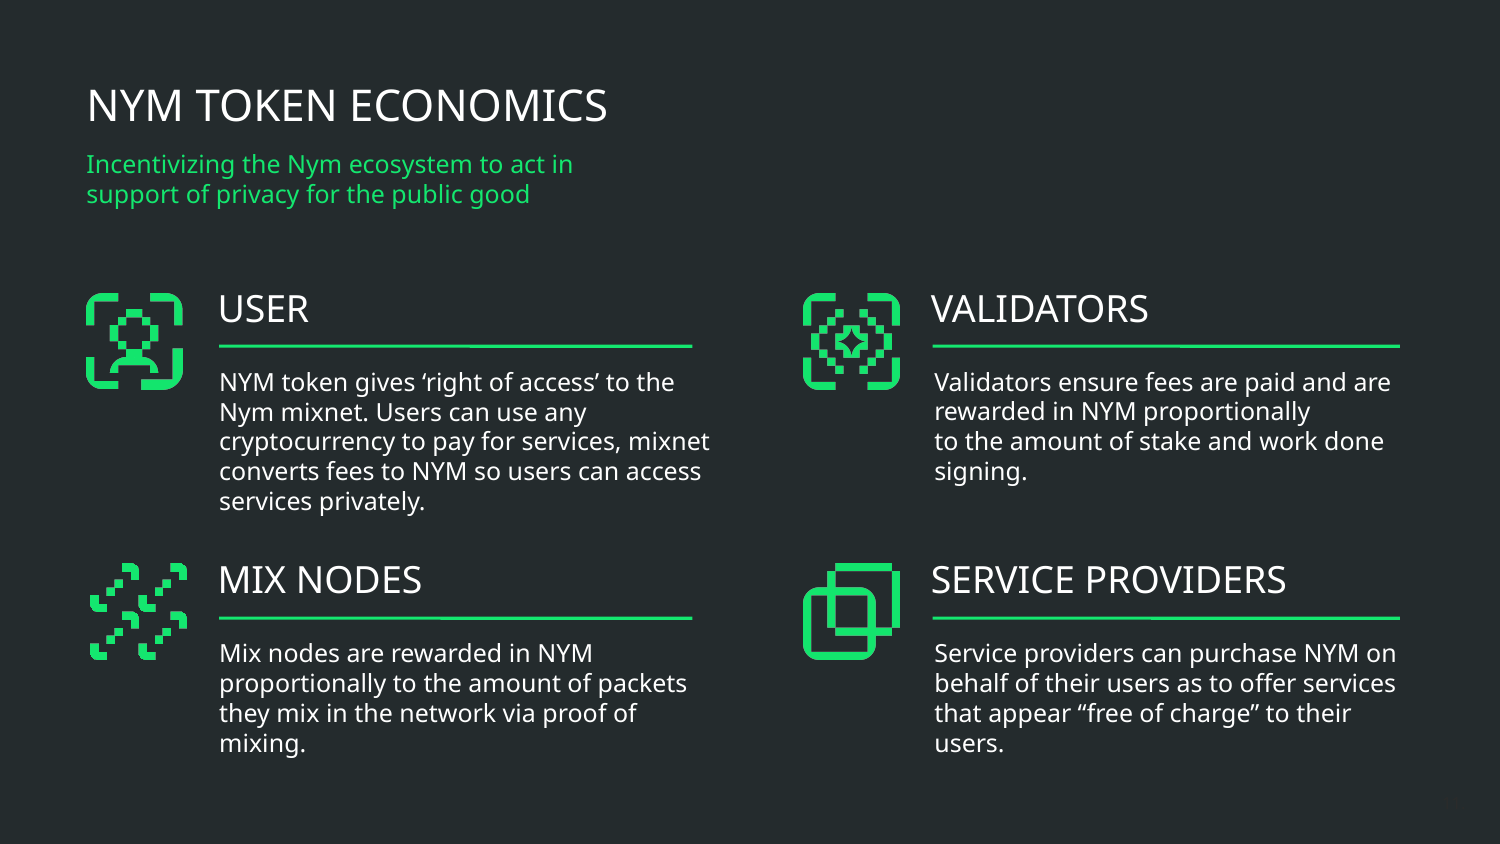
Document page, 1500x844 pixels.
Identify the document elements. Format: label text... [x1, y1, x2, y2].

text_box USER [217, 284, 425, 330]
text_box NYM token gives ‘right of access’ to the Nym mixnet. Users can use any cryptocurrency to pay for services, mixnet converts fees to NYM so users can access services privately. [219, 366, 717, 516]
picture [803, 563, 900, 660]
text_box Service providers can purchase NYM on behalf of their users as to offer services that appear “free of charge” to their users. [934, 637, 1413, 758]
text_box Validators ensure fees are paid and are rewarded in NYM proportionally to the amount of stake and work done signing. [934, 365, 1413, 486]
text_box VALIDATORS [930, 284, 1226, 330]
picture [90, 563, 187, 660]
picture [803, 293, 900, 390]
text_box SERVICE PROVIDERS [930, 556, 1410, 602]
text_box NYM TOKEN ECONOMICS Incentivizing the Nym ecosystem to act in support of privacy for the public good [86, 88, 639, 221]
text_box Mix nodes are rewarded in NYM proportionally to the amount of packets they mix in the network via proof of mixing. [219, 637, 693, 758]
picture [86, 293, 183, 390]
text_box MIX NODES [217, 556, 530, 602]
